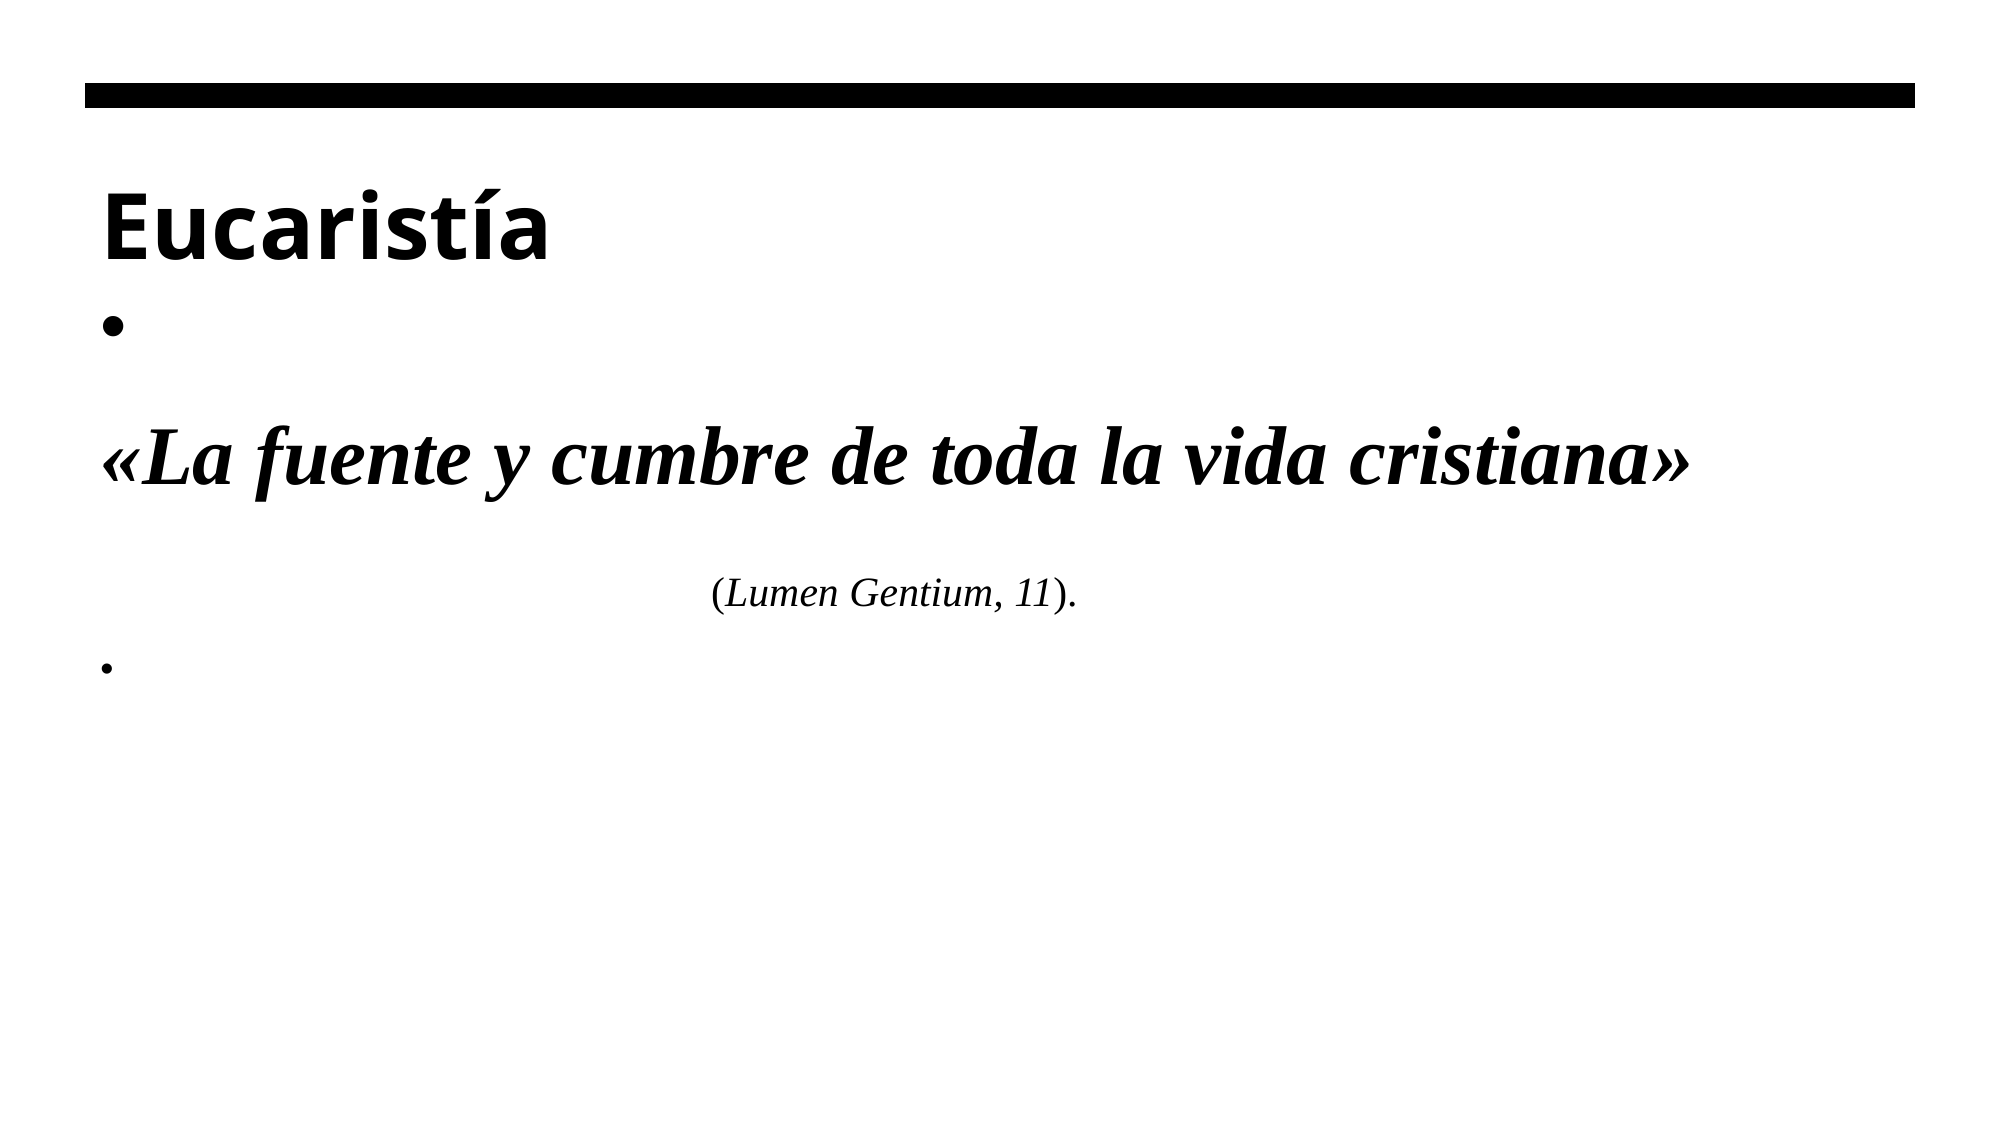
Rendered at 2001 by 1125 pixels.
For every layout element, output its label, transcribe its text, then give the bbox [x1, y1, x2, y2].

title Eucaristía [85, 160, 1916, 401]
list «La fuente y cumbre de toda la vida cristiana» (Lumen Gentium, 11). [85, 401, 1916, 1037]
